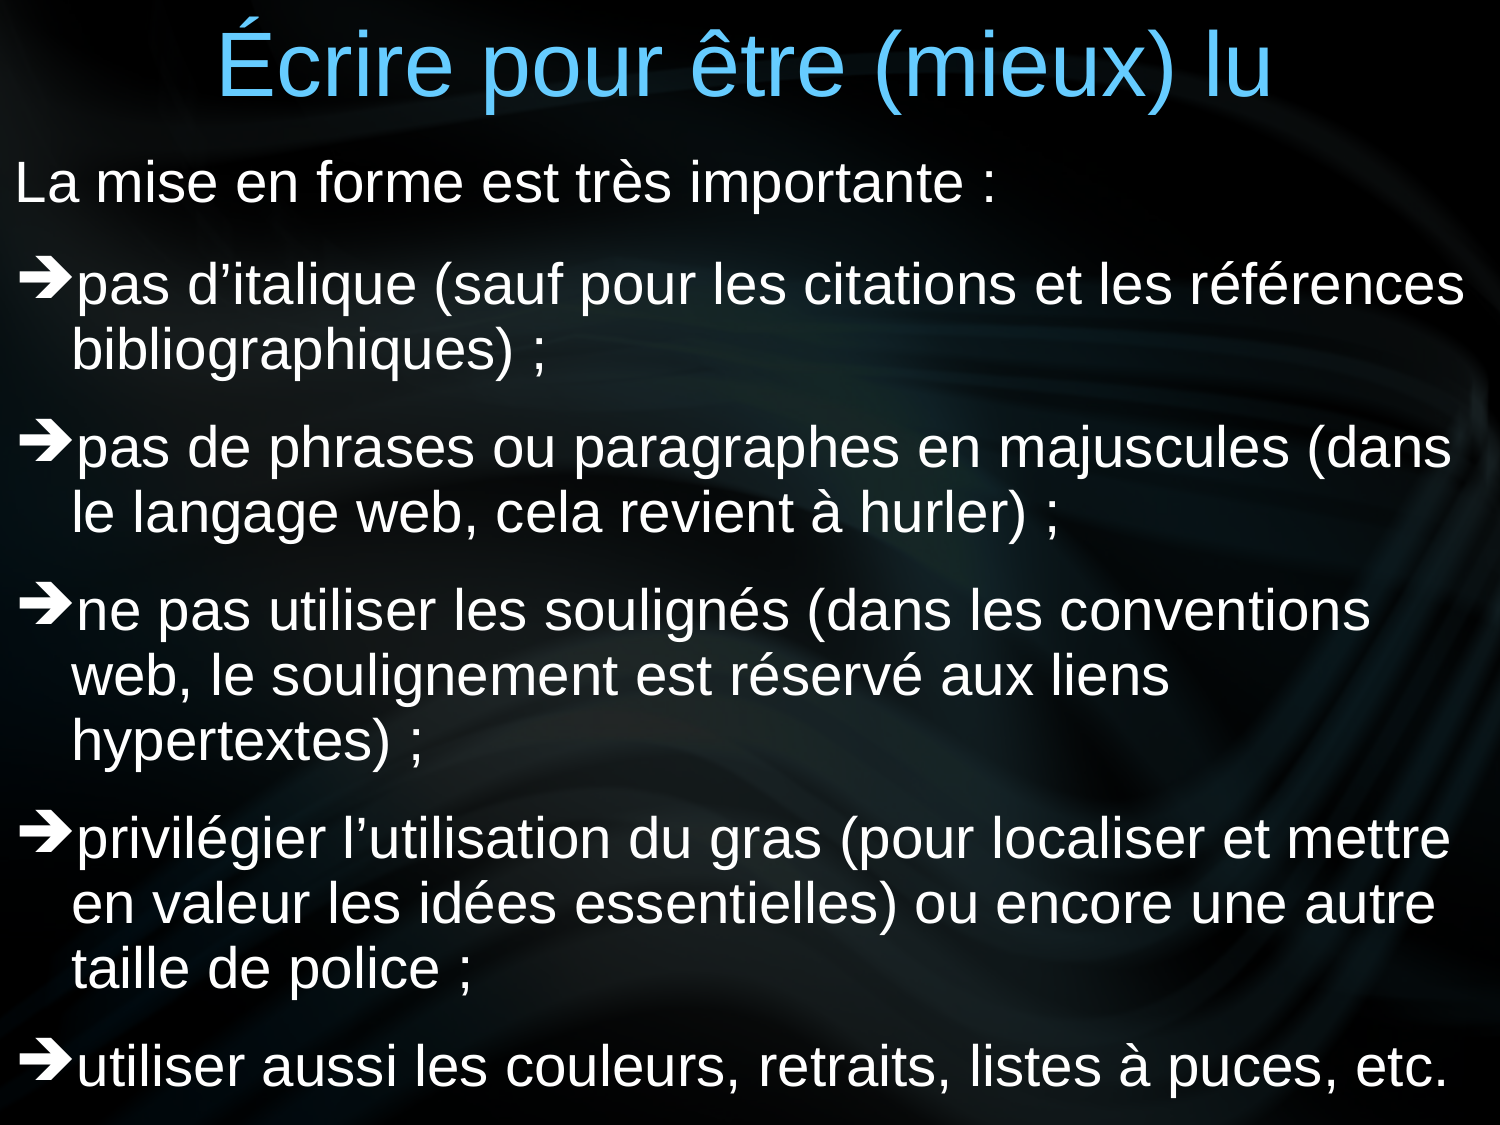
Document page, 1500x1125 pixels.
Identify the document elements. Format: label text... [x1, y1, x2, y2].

list La mise en forme est très importante : pas d’italique (sauf pour les citations et les références bibliographiques) ; pas de phrases ou paragraphes en majuscules (dans le langage web, cela revient à hurler) ; ne pas utiliser les soulignés (dans les conventions web, le soulignement est réservé aux liens hypertextes) ; privilégier l’utilisation du gras (pour localiser et mettre en valeur les idées essentielles) ou encore une autre taille de police ; utiliser aussi les couleurs, retraits, listes à puces, etc. [0, 141, 1500, 1105]
title Écrire pour être (mieux) lu [51, 0, 1441, 141]
